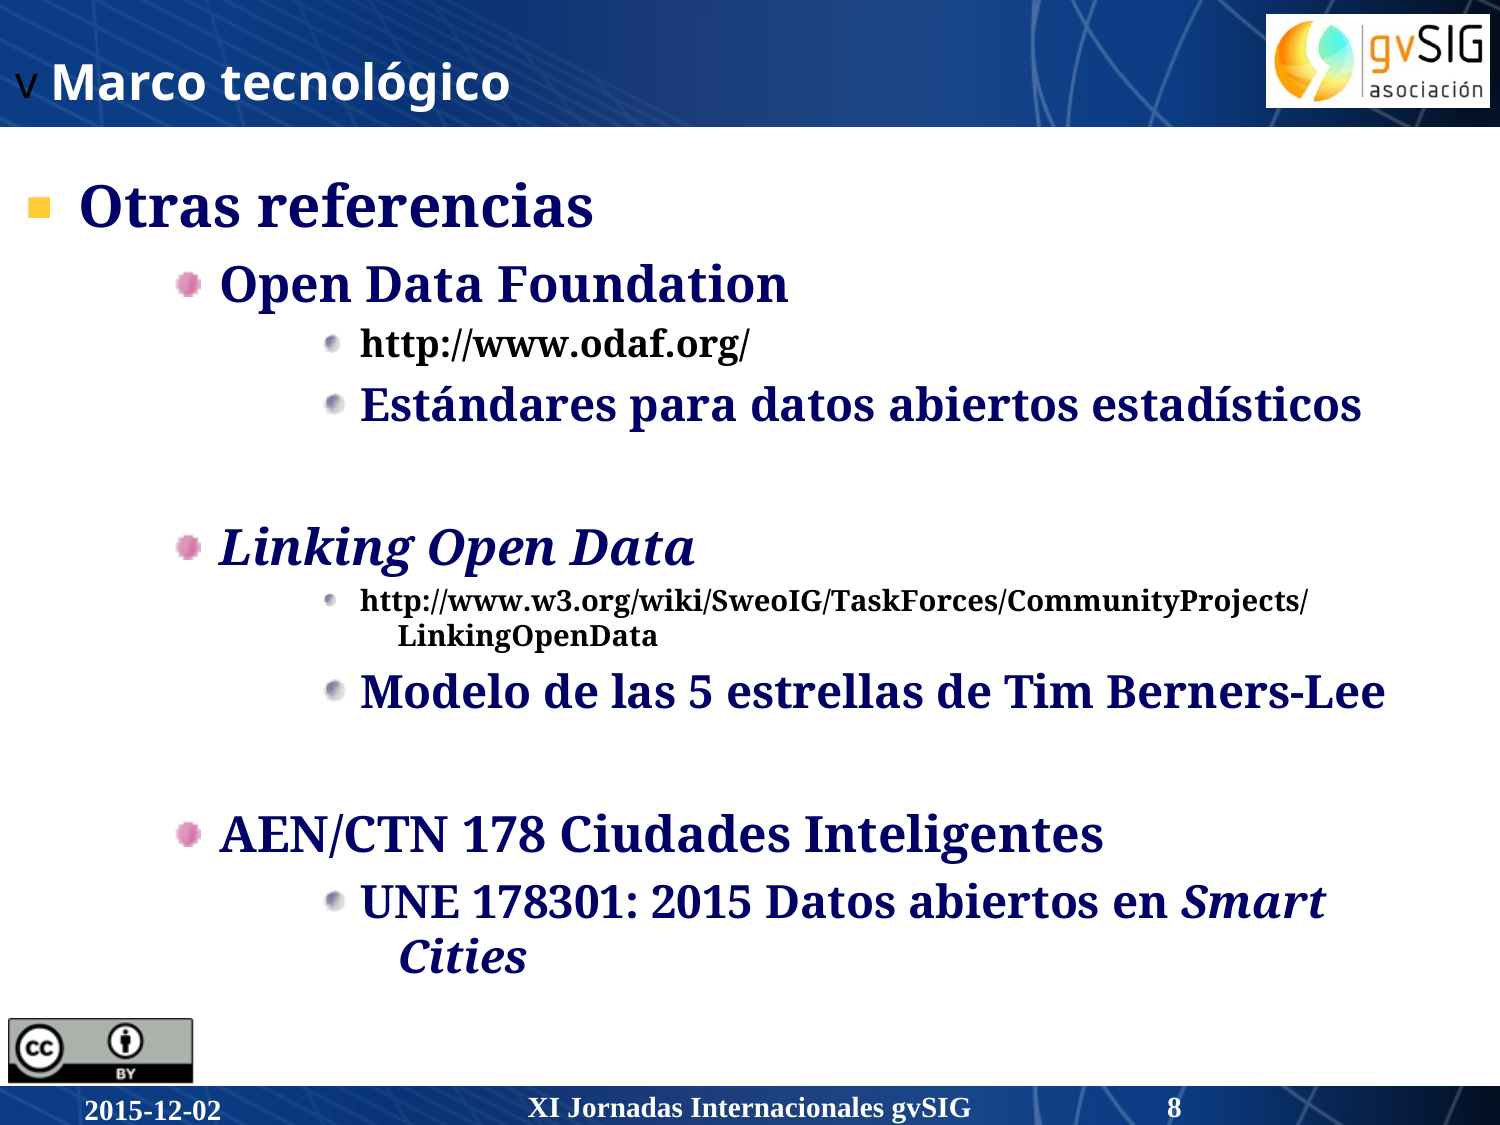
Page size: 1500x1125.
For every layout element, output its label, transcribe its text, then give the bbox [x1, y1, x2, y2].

picture [0, 1086, 1500, 1125]
title Marco tecnológico [0, 43, 1276, 107]
picture [0, 0, 1500, 127]
list Otras referencias Open Data Foundation http://www.odaf.org/ Estándares para datos abiertos estadísticos Linking Open Data http://www.w3.org/wiki/SweoIG/TaskForces/CommunityProjects/LinkingOpenData Modelo de las 5 estrellas de Tim Berners-Lee AEN/CTN 178 Ciudades Inteligentes UNE 178301: 2015 Datos abiertos en Smart Cities [7, 162, 1441, 979]
